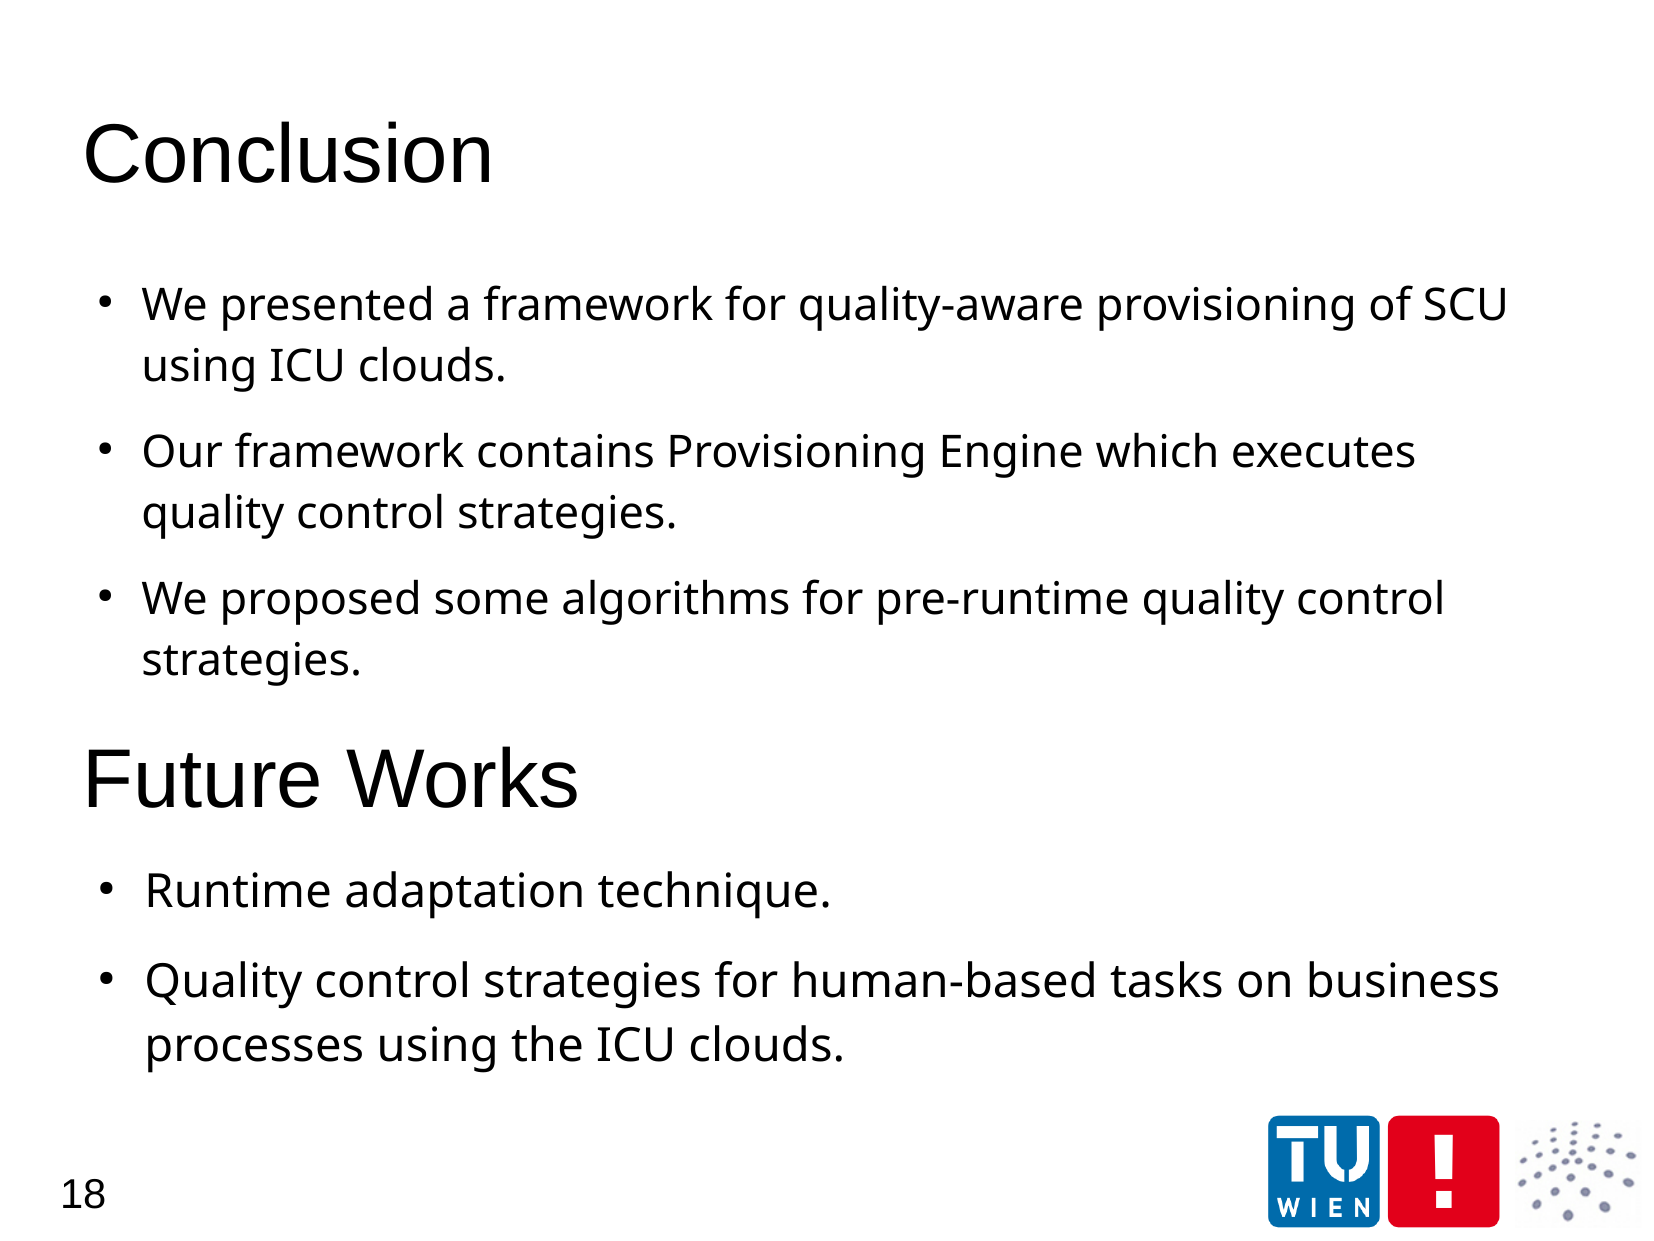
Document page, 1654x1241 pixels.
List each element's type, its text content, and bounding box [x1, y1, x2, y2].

list We presented a framework for quality-aware provisioning of SCU using ICU clouds. Our framework contains Provisioning Engine which executes quality control strategies. We proposed some algorithms for pre-runtime quality control strategies. [82, 272, 1571, 675]
picture [1515, 1120, 1642, 1228]
picture [1261, 1110, 1507, 1234]
title Future Works [82, 675, 1571, 857]
list Runtime adaptation technique. Quality control strategies for human-based tasks on business processes using the ICU clouds. [82, 857, 1571, 1077]
title Conclusion [82, 73, 1571, 234]
